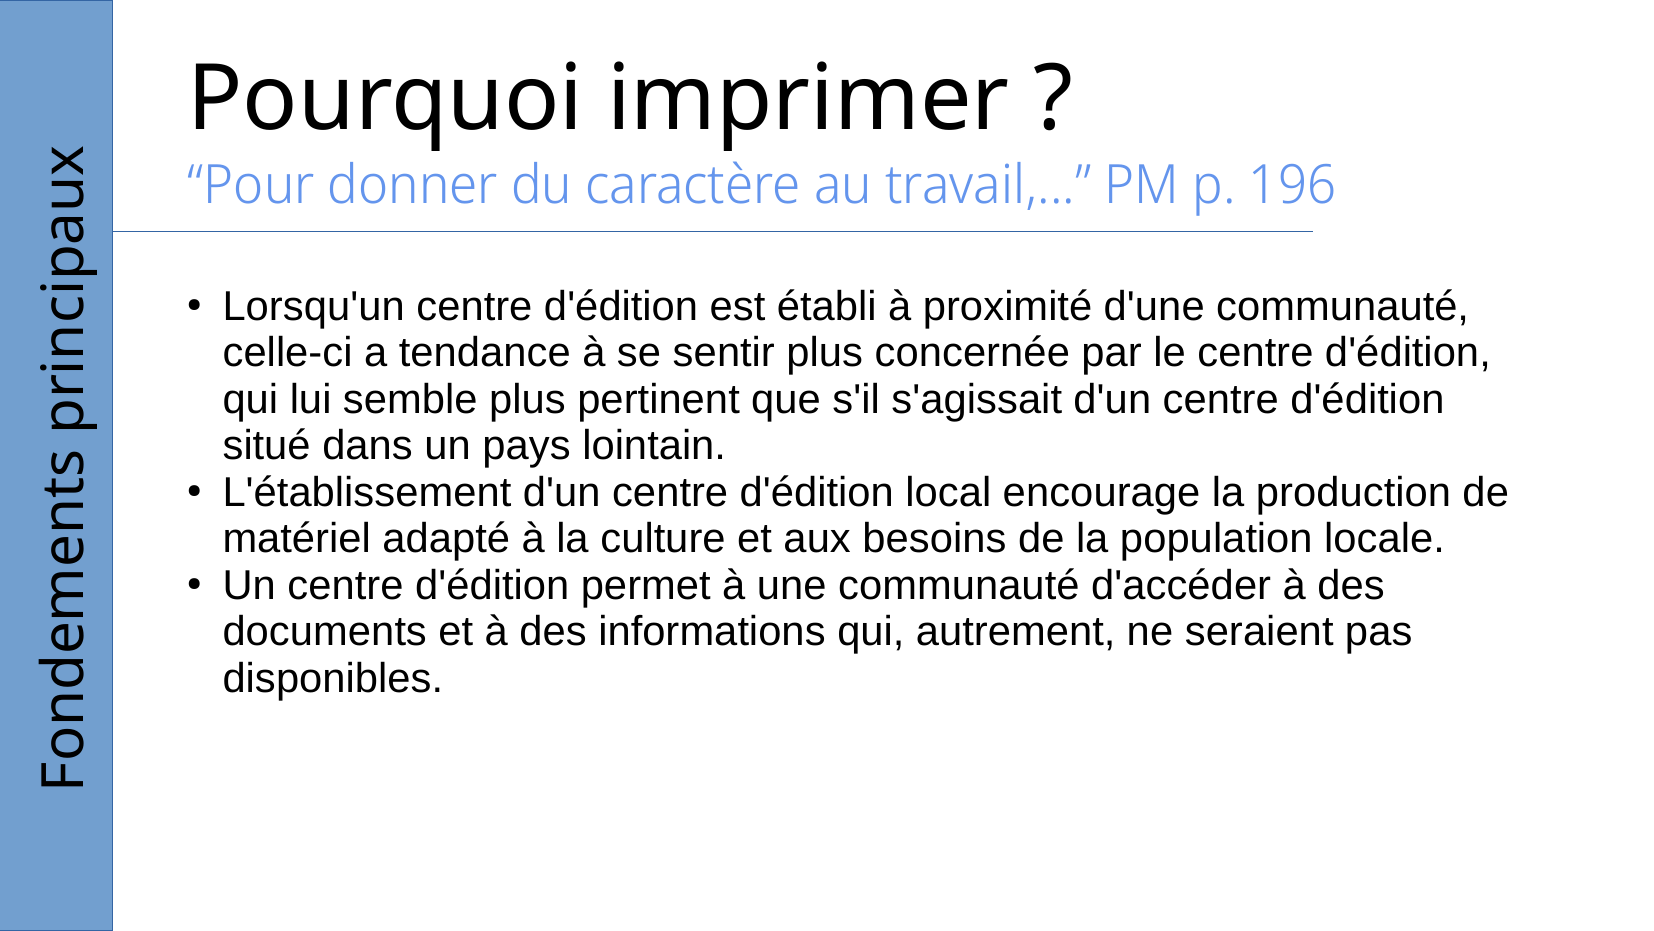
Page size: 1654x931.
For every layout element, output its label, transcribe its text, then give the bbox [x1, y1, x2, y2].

text_box Lorsqu'un centre d'édition est établi à proximité d'une communauté, celle-ci a tendance à se sentir plus concernée par le centre d'édition, qui lui semble plus pertinent que s'il s'agissait d'un centre d'édition situé dans un pays lointain. L'établissement d'un centre d'édition local encourage la production de matériel adapté à la culture et aux besoins de la population locale. Un centre d'édition permet à une communauté d'accéder à des documents et à des informations qui, autrement, ne seraient pas disponibles. [186, 282, 1537, 887]
title Pourquoi imprimer ? [187, 33, 1571, 125]
text_box Fondements principaux [13, 37, 105, 901]
title “Pour donner du caractère au travail,...” PM p. 196 [187, 125, 1571, 239]
text_box [0, 0, 113, 931]
